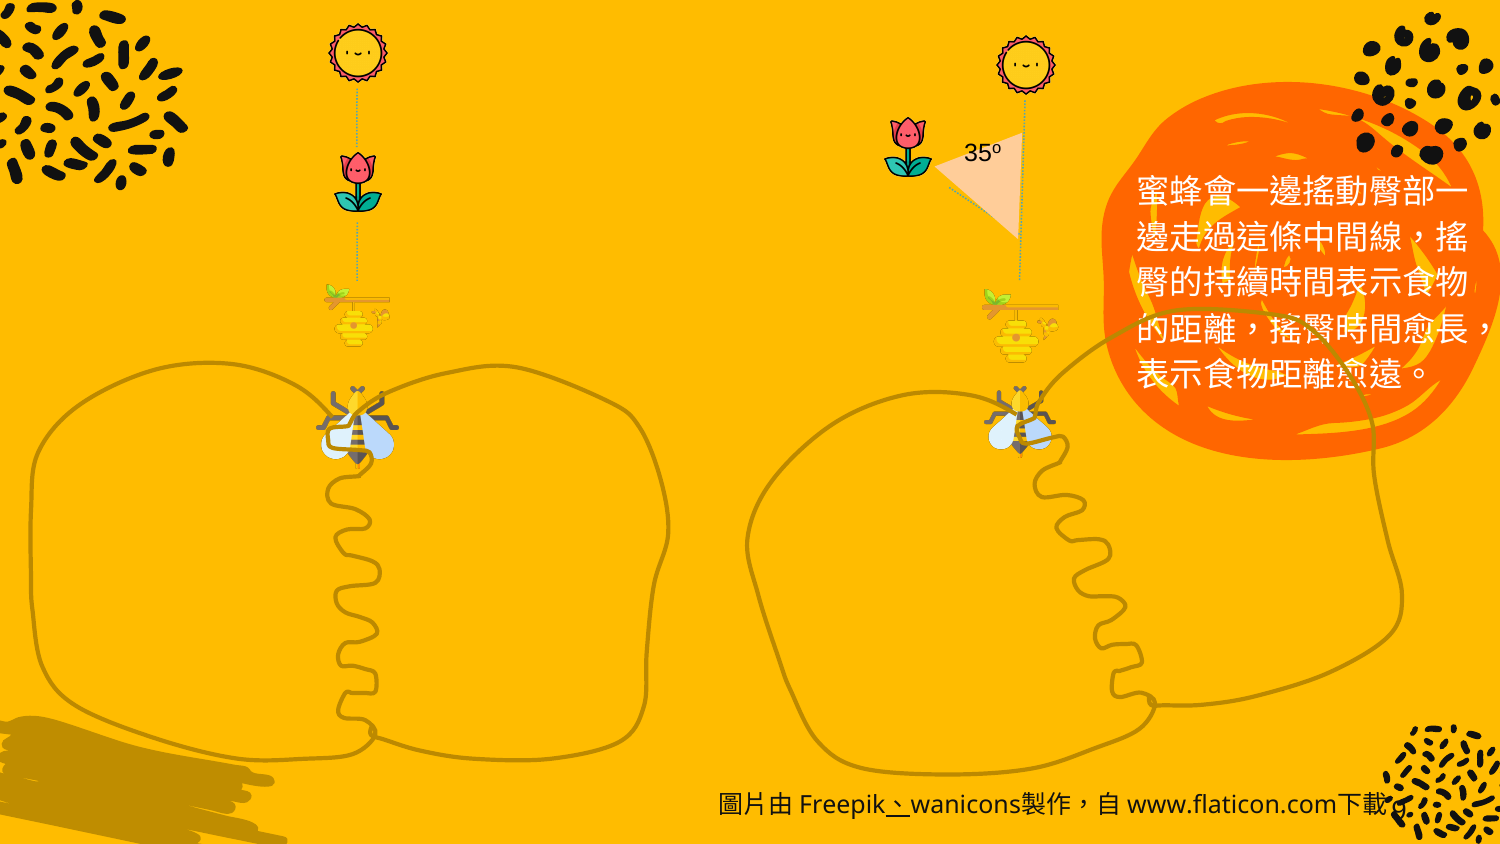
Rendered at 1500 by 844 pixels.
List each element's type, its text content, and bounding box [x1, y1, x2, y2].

text_box [86, 96, 100, 122]
text_box [1435, 772, 1446, 783]
text_box [1390, 810, 1406, 828]
text_box [1394, 751, 1407, 764]
text_box [1393, 783, 1404, 792]
text_box [1362, 40, 1381, 57]
text_box [1471, 795, 1495, 808]
text_box [1483, 826, 1494, 836]
text_box [1405, 78, 1418, 88]
text_box [1494, 805, 1500, 812]
text_box 蜜蜂會一邊搖動臀部一邊走過這條中間線，搖臀的持續時間表示食物的距離，搖臀時間愈長，表示食物距離愈遠。 [1136, 312, 1371, 472]
text_box 蜜蜂會一邊搖動臀部一邊走過這條中間線，搖臀的持續時間表示食物的距離，搖臀時間愈長，表示食物距離愈遠。 [1136, 164, 1500, 472]
text_box [1434, 811, 1443, 824]
text_box [26, 2, 57, 13]
text_box [1396, 794, 1414, 806]
text_box [163, 111, 189, 133]
text_box [158, 67, 183, 80]
text_box [1423, 737, 1434, 746]
text_box [1445, 810, 1466, 832]
text_box [1456, 757, 1470, 767]
text_box [52, 22, 69, 41]
text_box [118, 40, 130, 70]
text_box [1432, 801, 1442, 808]
text_box [1467, 769, 1478, 782]
text_box [0, 65, 5, 76]
text_box [1473, 121, 1492, 140]
text_box [1427, 79, 1446, 99]
text_box [1394, 25, 1414, 47]
text_box [1489, 760, 1500, 775]
text_box [1406, 811, 1414, 818]
text_box [20, 139, 36, 160]
text_box [40, 122, 56, 134]
text_box [44, 139, 57, 158]
text_box [1438, 752, 1455, 768]
text_box [1466, 730, 1482, 740]
text_box [51, 45, 79, 70]
text_box [71, 0, 83, 15]
text_box [1475, 834, 1482, 844]
text_box [1451, 775, 1461, 785]
text_box [1463, 824, 1477, 840]
text_box [1420, 764, 1431, 775]
text_box [6, 157, 23, 184]
text_box [0, 715, 288, 844]
text_box [99, 10, 126, 24]
text_box [0, 3, 15, 20]
text_box [3, 85, 36, 106]
text_box [19, 64, 37, 80]
picture [878, 117, 938, 177]
picture [996, 35, 1056, 95]
text_box 9 [1454, 779, 1482, 844]
text_box [0, 29, 12, 49]
text_box [157, 85, 178, 102]
text_box [70, 136, 99, 161]
text_box [129, 162, 147, 177]
text_box [1404, 742, 1417, 755]
text_box [1424, 725, 1442, 733]
text_box [73, 80, 90, 97]
text_box [45, 101, 74, 121]
text_box [1385, 56, 1402, 76]
text_box [139, 57, 159, 81]
picture [978, 285, 1062, 369]
text_box [89, 25, 107, 48]
text_box [1460, 740, 1471, 755]
text_box [100, 71, 119, 92]
text_box [1457, 85, 1482, 111]
text_box [1459, 784, 1467, 801]
text_box [1439, 738, 1449, 750]
text_box [1382, 770, 1391, 784]
text_box [119, 91, 136, 110]
text_box [0, 112, 7, 123]
text_box [1433, 828, 1448, 838]
text_box [41, 165, 66, 181]
text_box [1419, 37, 1441, 63]
text_box 35o [949, 128, 1043, 175]
text_box 圖片由Freepik、wanicons製作，自www.flaticon.com下載 [703, 773, 1454, 844]
text_box [1462, 808, 1474, 818]
text_box [1101, 81, 1470, 338]
text_box [149, 129, 165, 140]
text_box [1486, 746, 1496, 757]
text_box [934, 160, 1021, 240]
text_box [1424, 11, 1442, 26]
text_box [1450, 724, 1457, 734]
picture [328, 23, 388, 83]
text_box [162, 147, 175, 167]
picture [330, 391, 399, 469]
text_box [1477, 749, 1484, 768]
text_box [108, 112, 150, 132]
text_box [1418, 797, 1428, 809]
text_box [115, 175, 127, 191]
picture [321, 281, 393, 352]
text_box [24, 21, 42, 35]
text_box [63, 158, 88, 171]
text_box [1490, 93, 1500, 106]
text_box [92, 133, 112, 149]
picture [316, 386, 395, 469]
text_box [1456, 64, 1469, 76]
picture [1019, 386, 1056, 441]
text_box [1478, 58, 1494, 74]
picture [328, 152, 388, 212]
text_box [1400, 765, 1413, 778]
text_box [1421, 811, 1430, 825]
text_box [14, 116, 32, 135]
text_box [1413, 823, 1423, 840]
text_box [1411, 778, 1430, 791]
text_box [1384, 795, 1393, 804]
text_box [1409, 726, 1418, 736]
text_box [1354, 71, 1370, 86]
text_box [1436, 788, 1452, 801]
text_box [22, 42, 44, 60]
text_box [135, 35, 151, 52]
text_box [1446, 28, 1470, 50]
text_box [45, 77, 64, 94]
text_box [82, 53, 105, 68]
text_box [0, 139, 7, 149]
text_box [1482, 815, 1500, 822]
text_box [1422, 750, 1435, 762]
text_box [1106, 327, 1136, 404]
text_box [128, 144, 157, 155]
text_box [1478, 781, 1487, 794]
picture [984, 386, 1056, 458]
text_box [94, 159, 117, 184]
